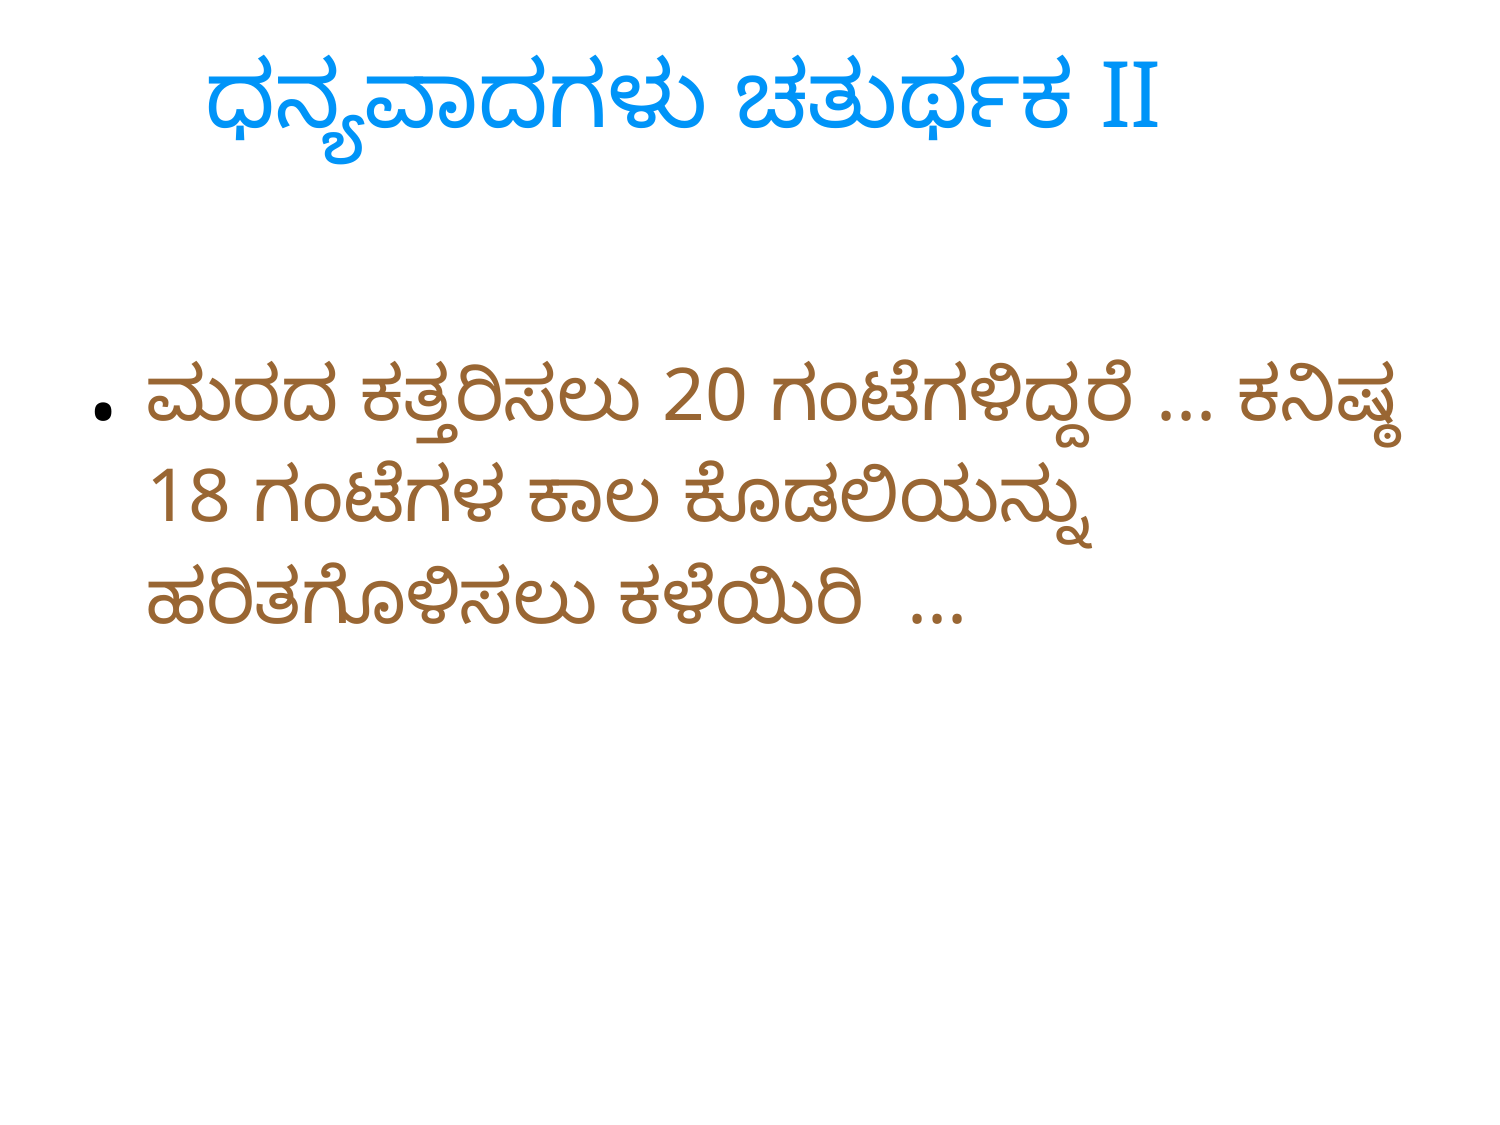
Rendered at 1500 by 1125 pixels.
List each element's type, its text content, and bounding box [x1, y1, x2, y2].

title ಧನ್ಯವಾದಗಳು ಚತುರ್ಥಕ II [137, 29, 1225, 191]
list ಮರದ ಕತ್ತರಿಸಲು 20 ಗಂಟೆಗಳಿದ್ದರೆ ... ಕನಿಷ್ಠ 18 ಗಂಟೆಗಳ ಕಾಲ ಕೊಡಲಿಯನ್ನು ಹರಿತಗೊಳಿಸಲು ಕಳೆಯಿರಿ ... [75, 233, 1426, 1076]
